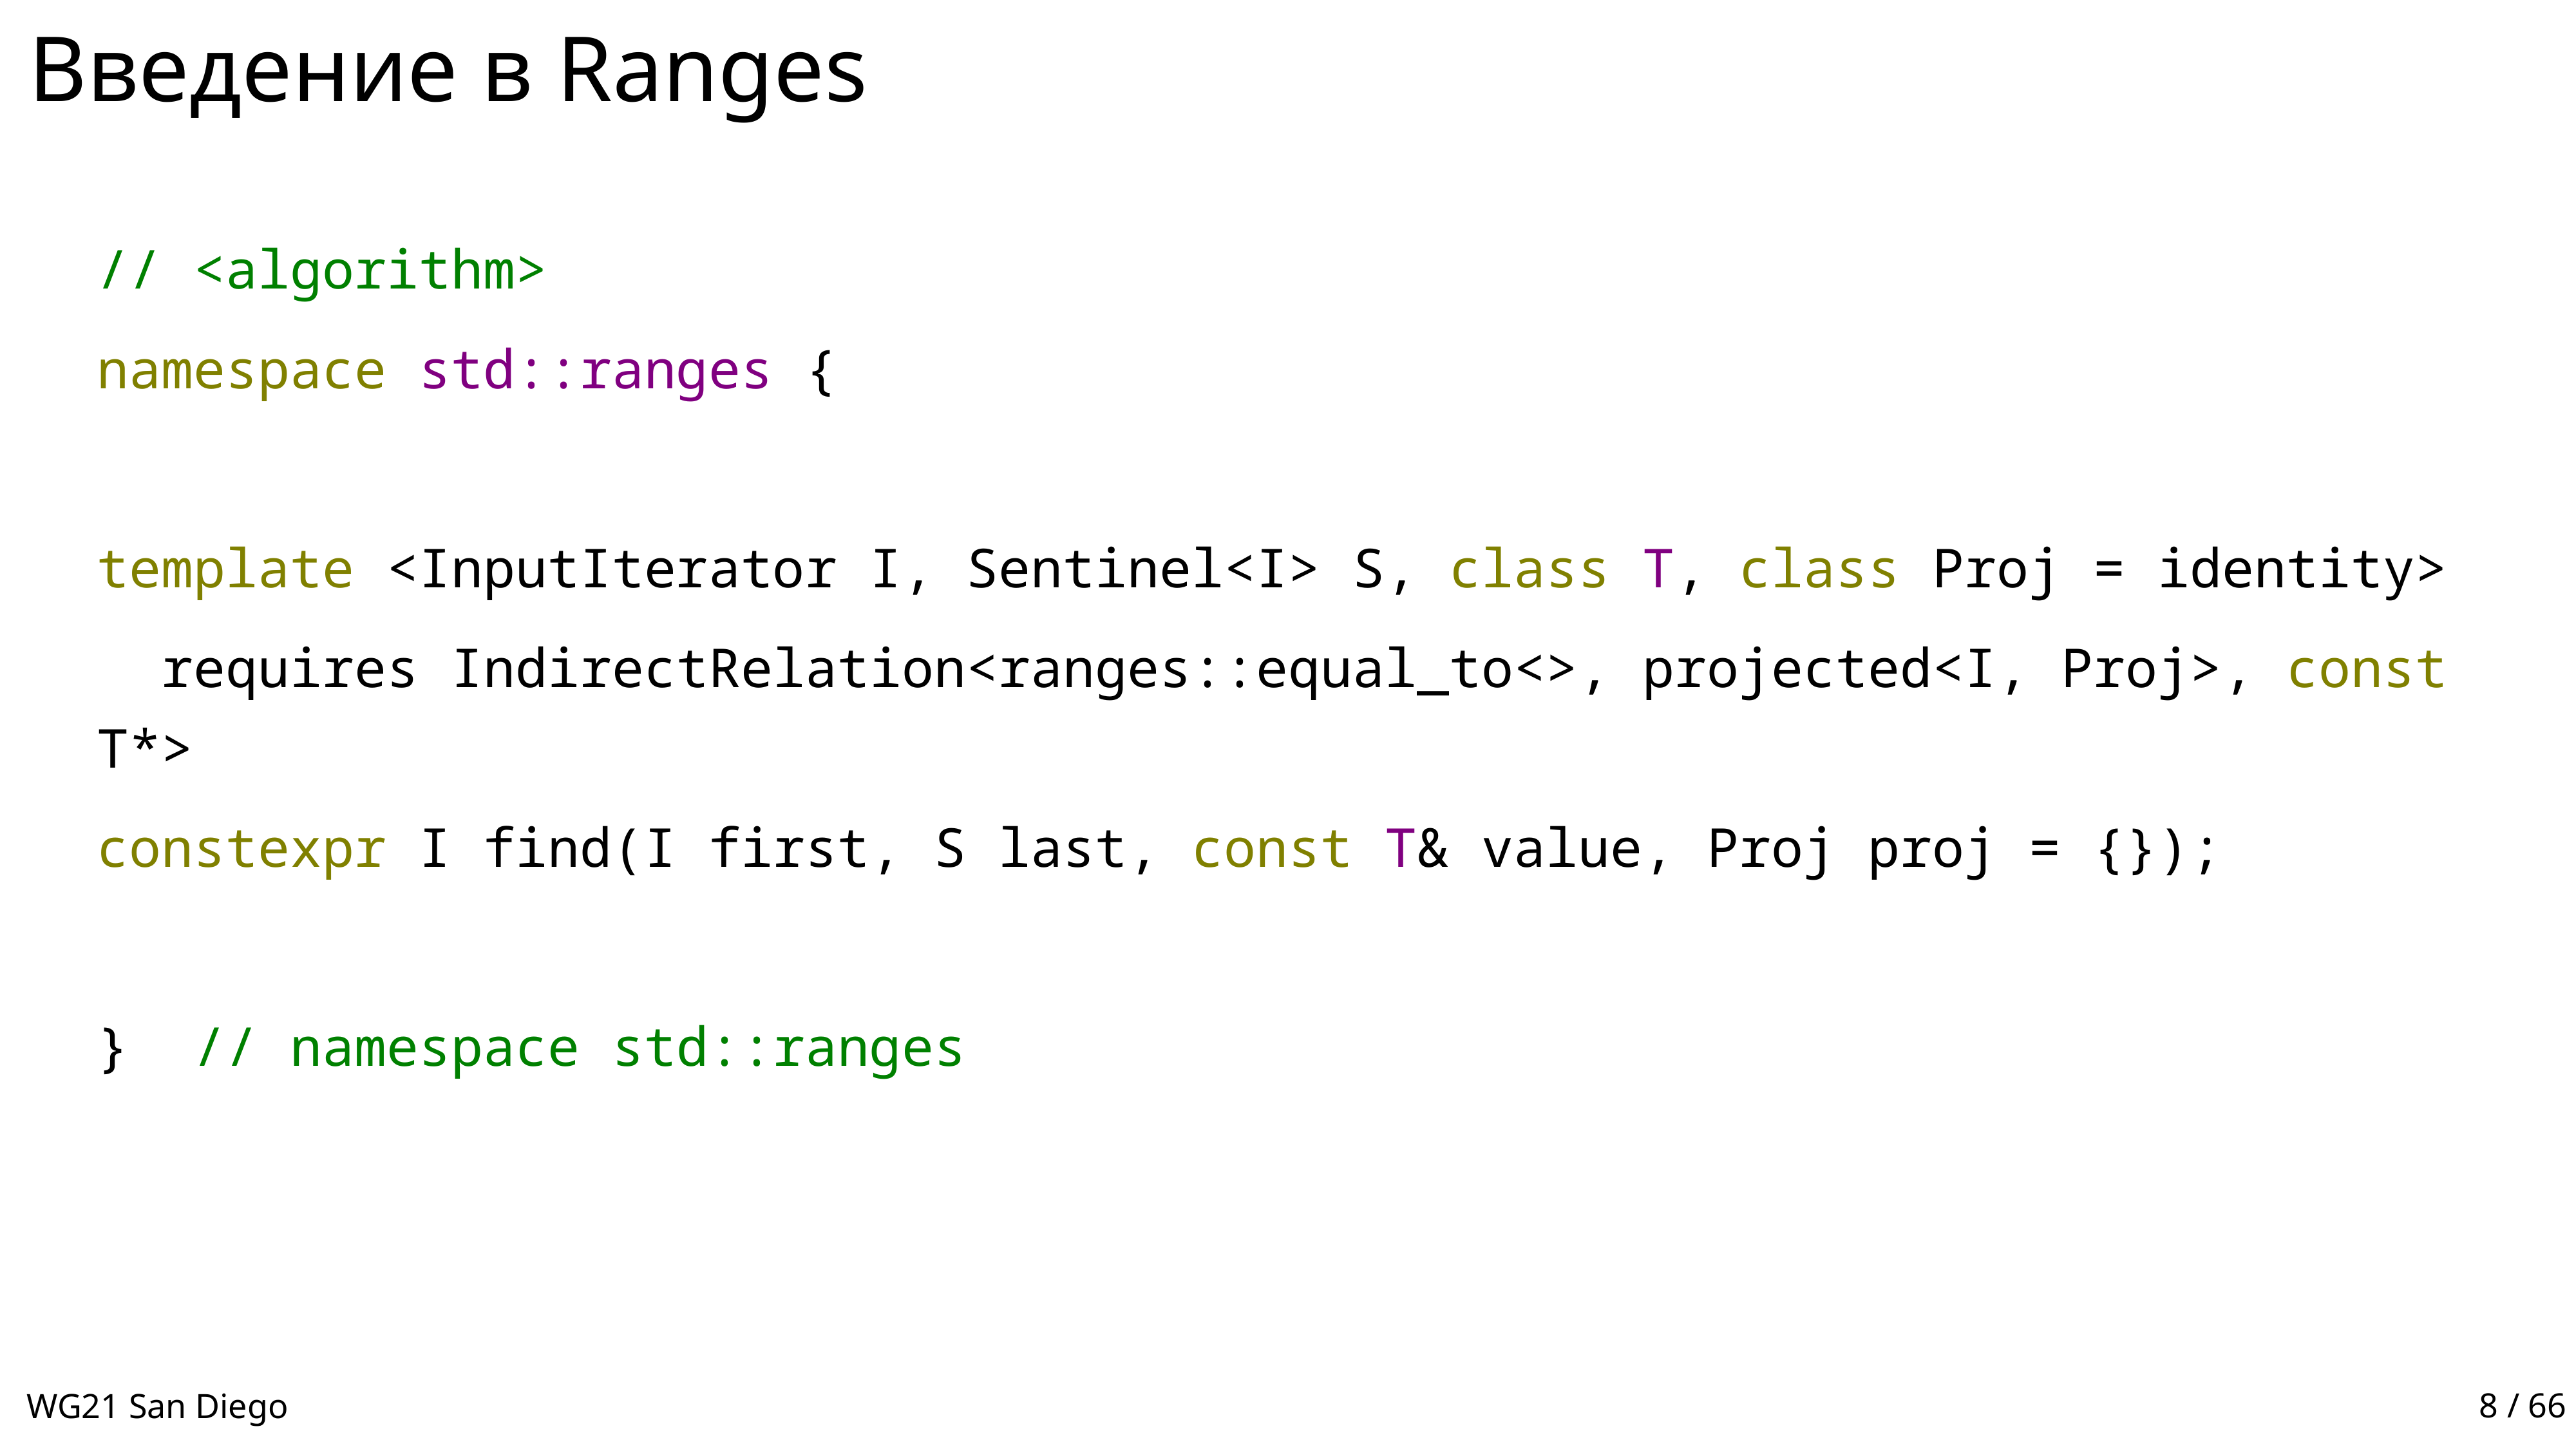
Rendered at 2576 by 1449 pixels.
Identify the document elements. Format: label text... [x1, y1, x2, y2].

list <number> / 66 [1479, 1376, 2576, 1431]
list WG21 San Diego [17, 1376, 1114, 1431]
title Введение в Ranges [19, 19, 2551, 155]
list // <algorithm> namespace std::ranges { template <InputIterator I, Sentinel<I> S, class T, class Proj = identity> requires IndirectRelation<ranges::equal_to<>, projected<I, Proj>, const T*> constexpr I find(I first, S last, const T& value, Proj proj = {}); } // namespace std::ranges [87, 214, 2551, 1382]
